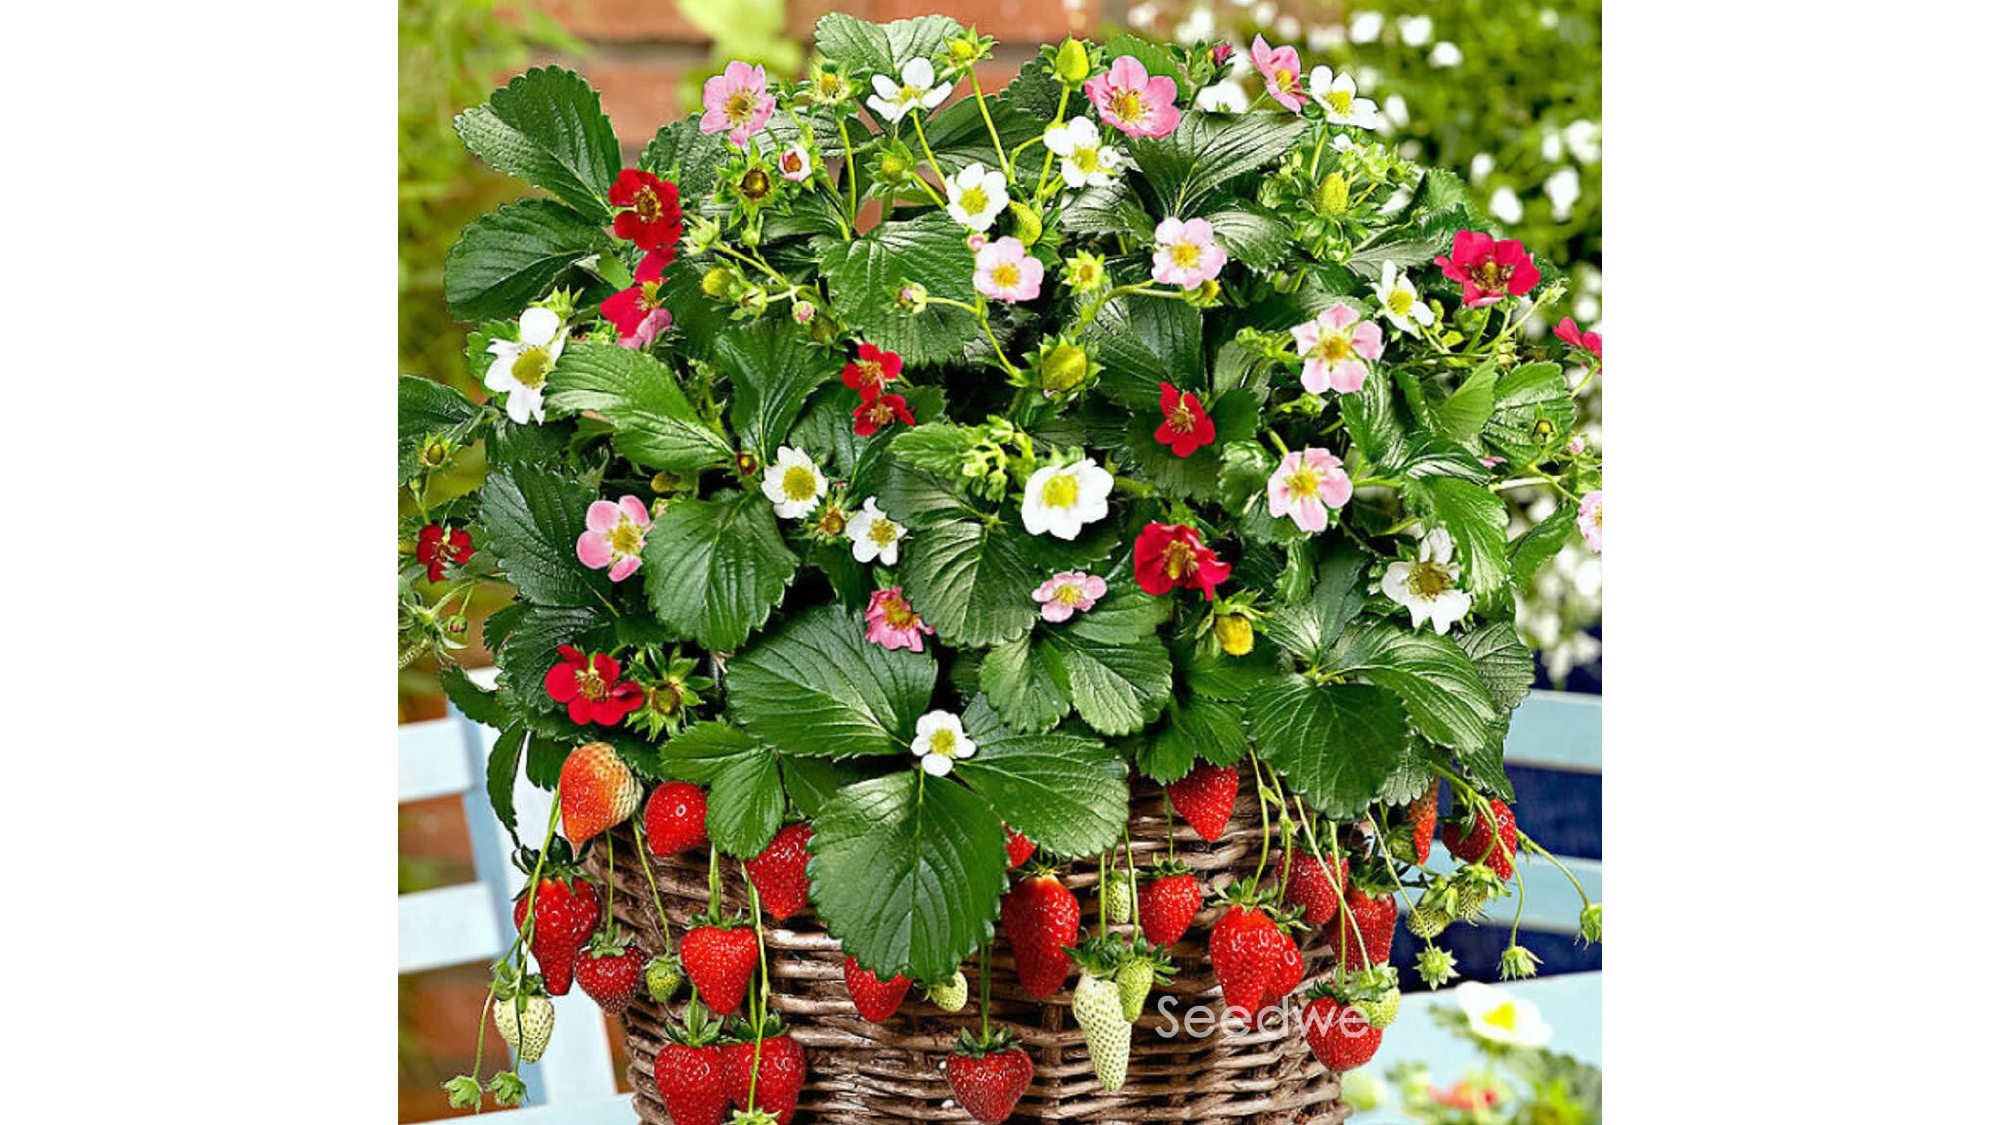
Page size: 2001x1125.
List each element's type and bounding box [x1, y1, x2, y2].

picture [398, 0, 1602, 1125]
